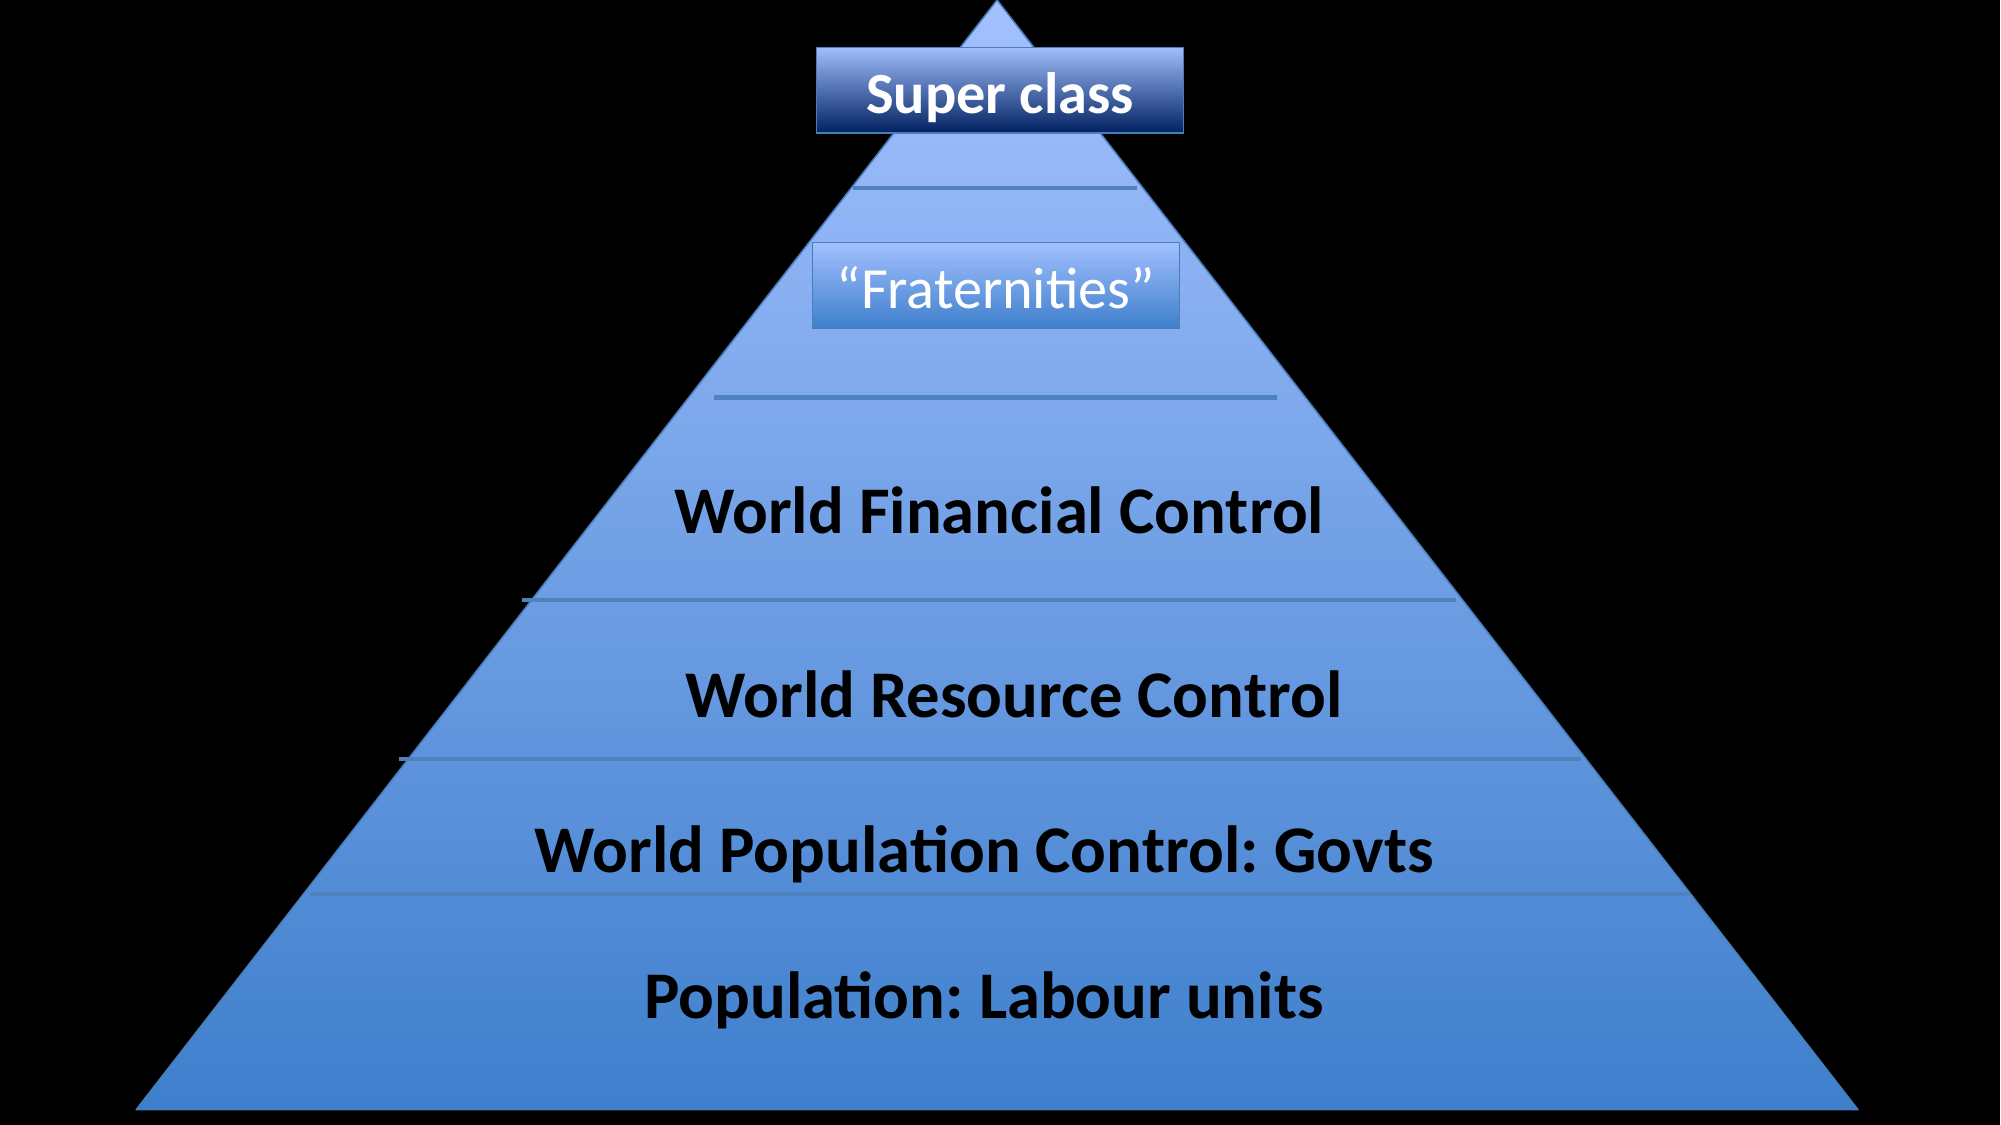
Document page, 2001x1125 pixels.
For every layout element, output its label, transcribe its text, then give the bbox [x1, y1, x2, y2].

text_box “Fraternities” [812, 242, 1180, 329]
text_box [136, 134, 1858, 1110]
text_box World Population Control: Govts [478, 798, 1491, 892]
text_box Population: Labour units [478, 944, 1491, 1040]
text_box World Financial Control [659, 459, 1341, 555]
text_box [960, 0, 1034, 47]
text_box Super class [816, 47, 1184, 134]
text_box World Resource Control [508, 642, 1521, 738]
